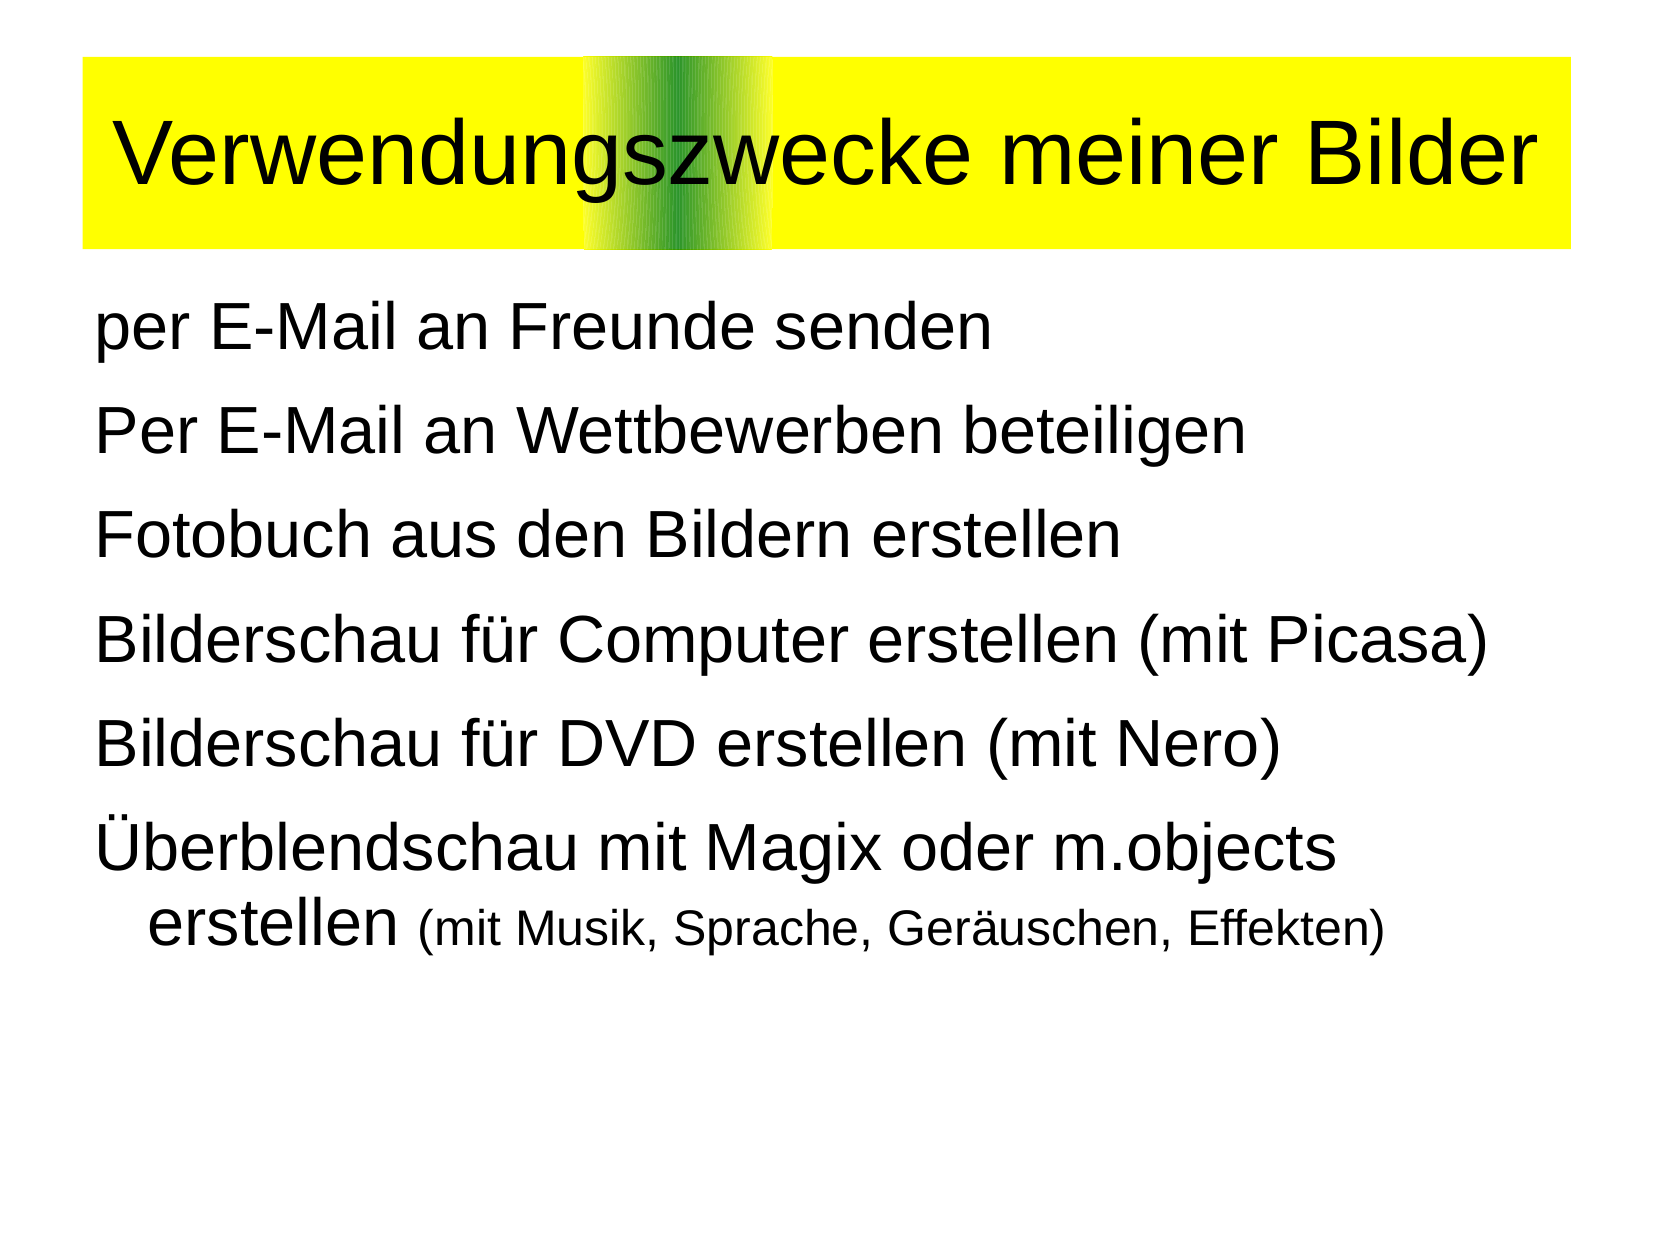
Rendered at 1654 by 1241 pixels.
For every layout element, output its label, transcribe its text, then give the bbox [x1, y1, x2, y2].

list per E-Mail an Freunde senden Per E-Mail an Wettbewerben beteiligen Fotobuch aus den Bildern erstellen Bilderschau für Computer erstellen (mit Picasa) Bilderschau für DVD erstellen (mit Nero) Überblendschau mit Magix oder m.objects erstellen (mit Musik, Sprache, Geräuschen, Effekten) [76, 288, 1565, 1093]
title Verwendungszwecke meiner Bilder [82, 56, 1571, 250]
